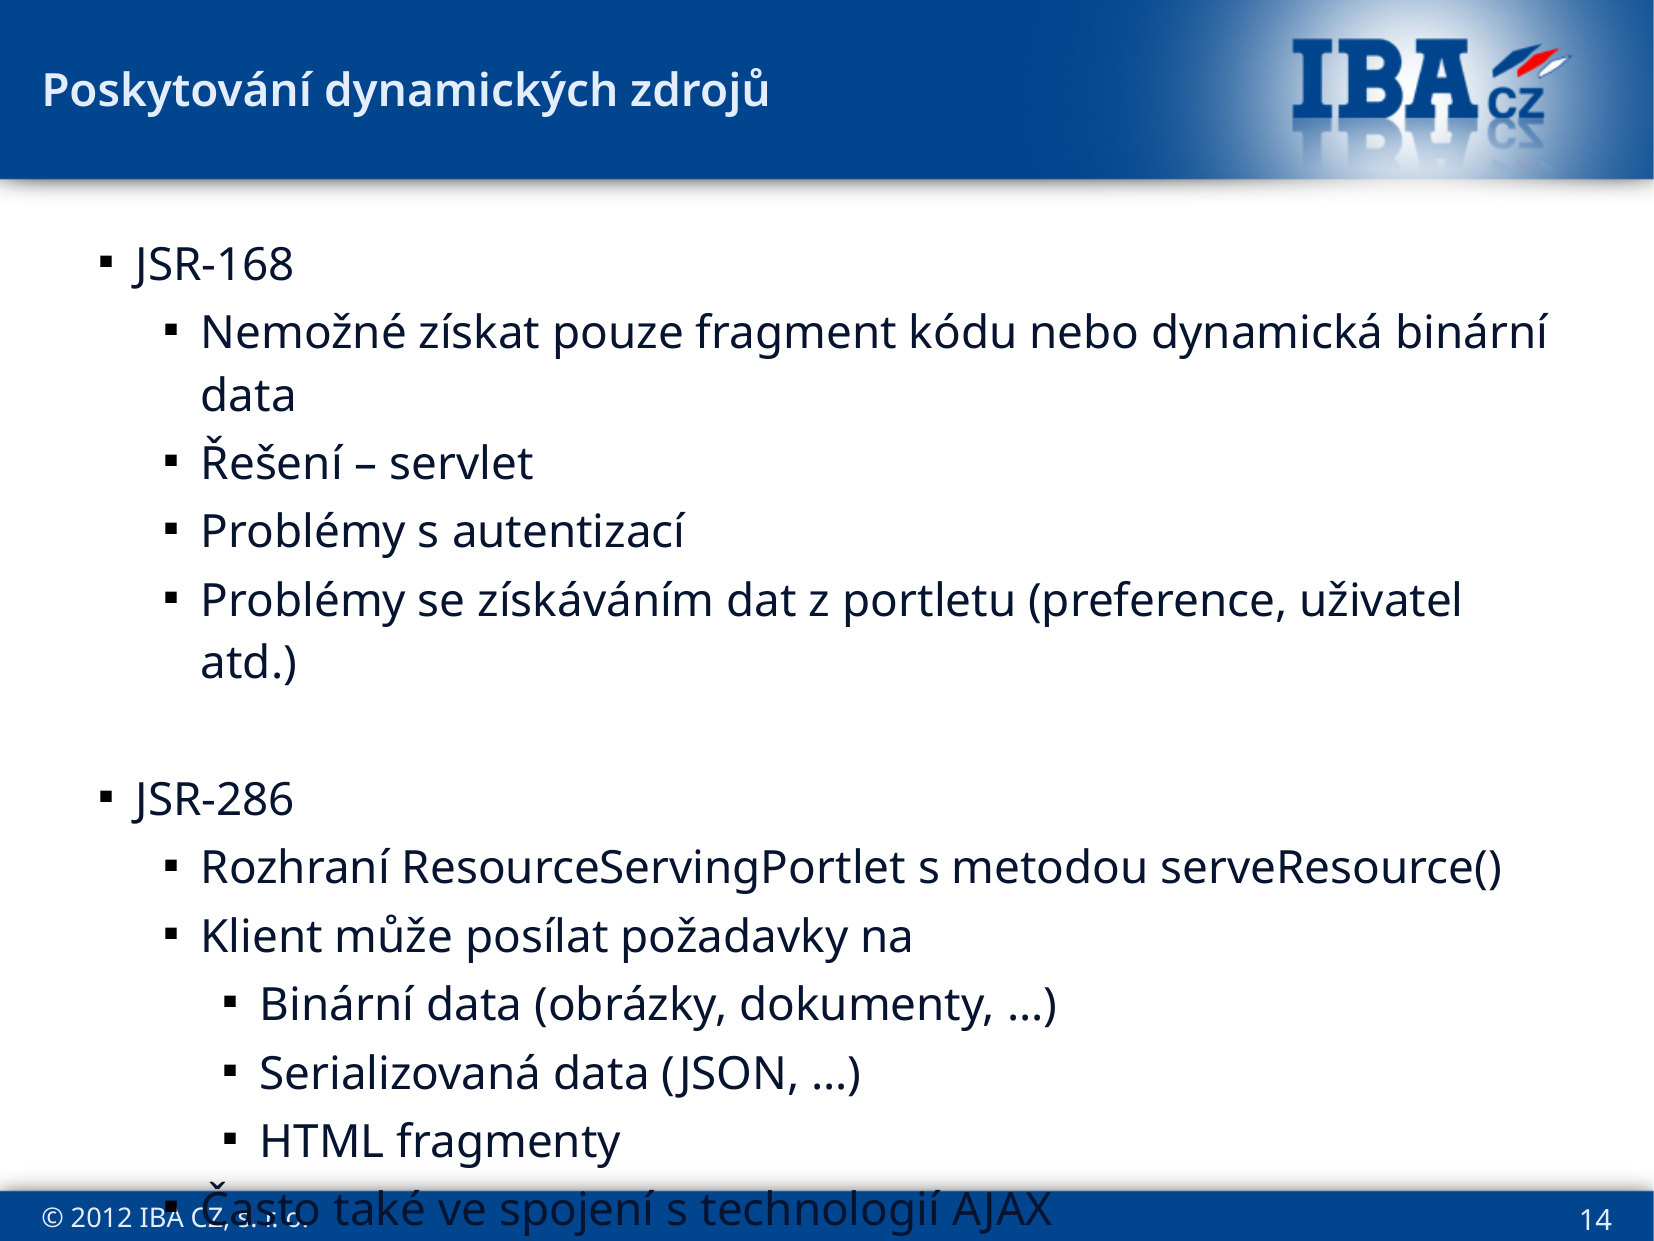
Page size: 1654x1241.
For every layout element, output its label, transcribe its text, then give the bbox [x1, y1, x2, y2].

list JSR-168 Nemožné získat pouze fragment kódu nebo dynamická binární data Řešení – servlet Problémy s autentizací Problémy se získáváním dat z portletu (preference, uživatel atd.) JSR-286 Rozhraní ResourceServingPortlet s metodou serveResource() Klient může posílat požadavky na Binární data (obrázky, dokumenty, ...) Serializovaná data (JSON, …) HTML fragmenty Často také ve spojení s technologií AJAX [82, 231, 1571, 1154]
picture [0, 0, 1654, 1241]
title Poskytování dynamických zdrojů [41, 7, 1105, 170]
